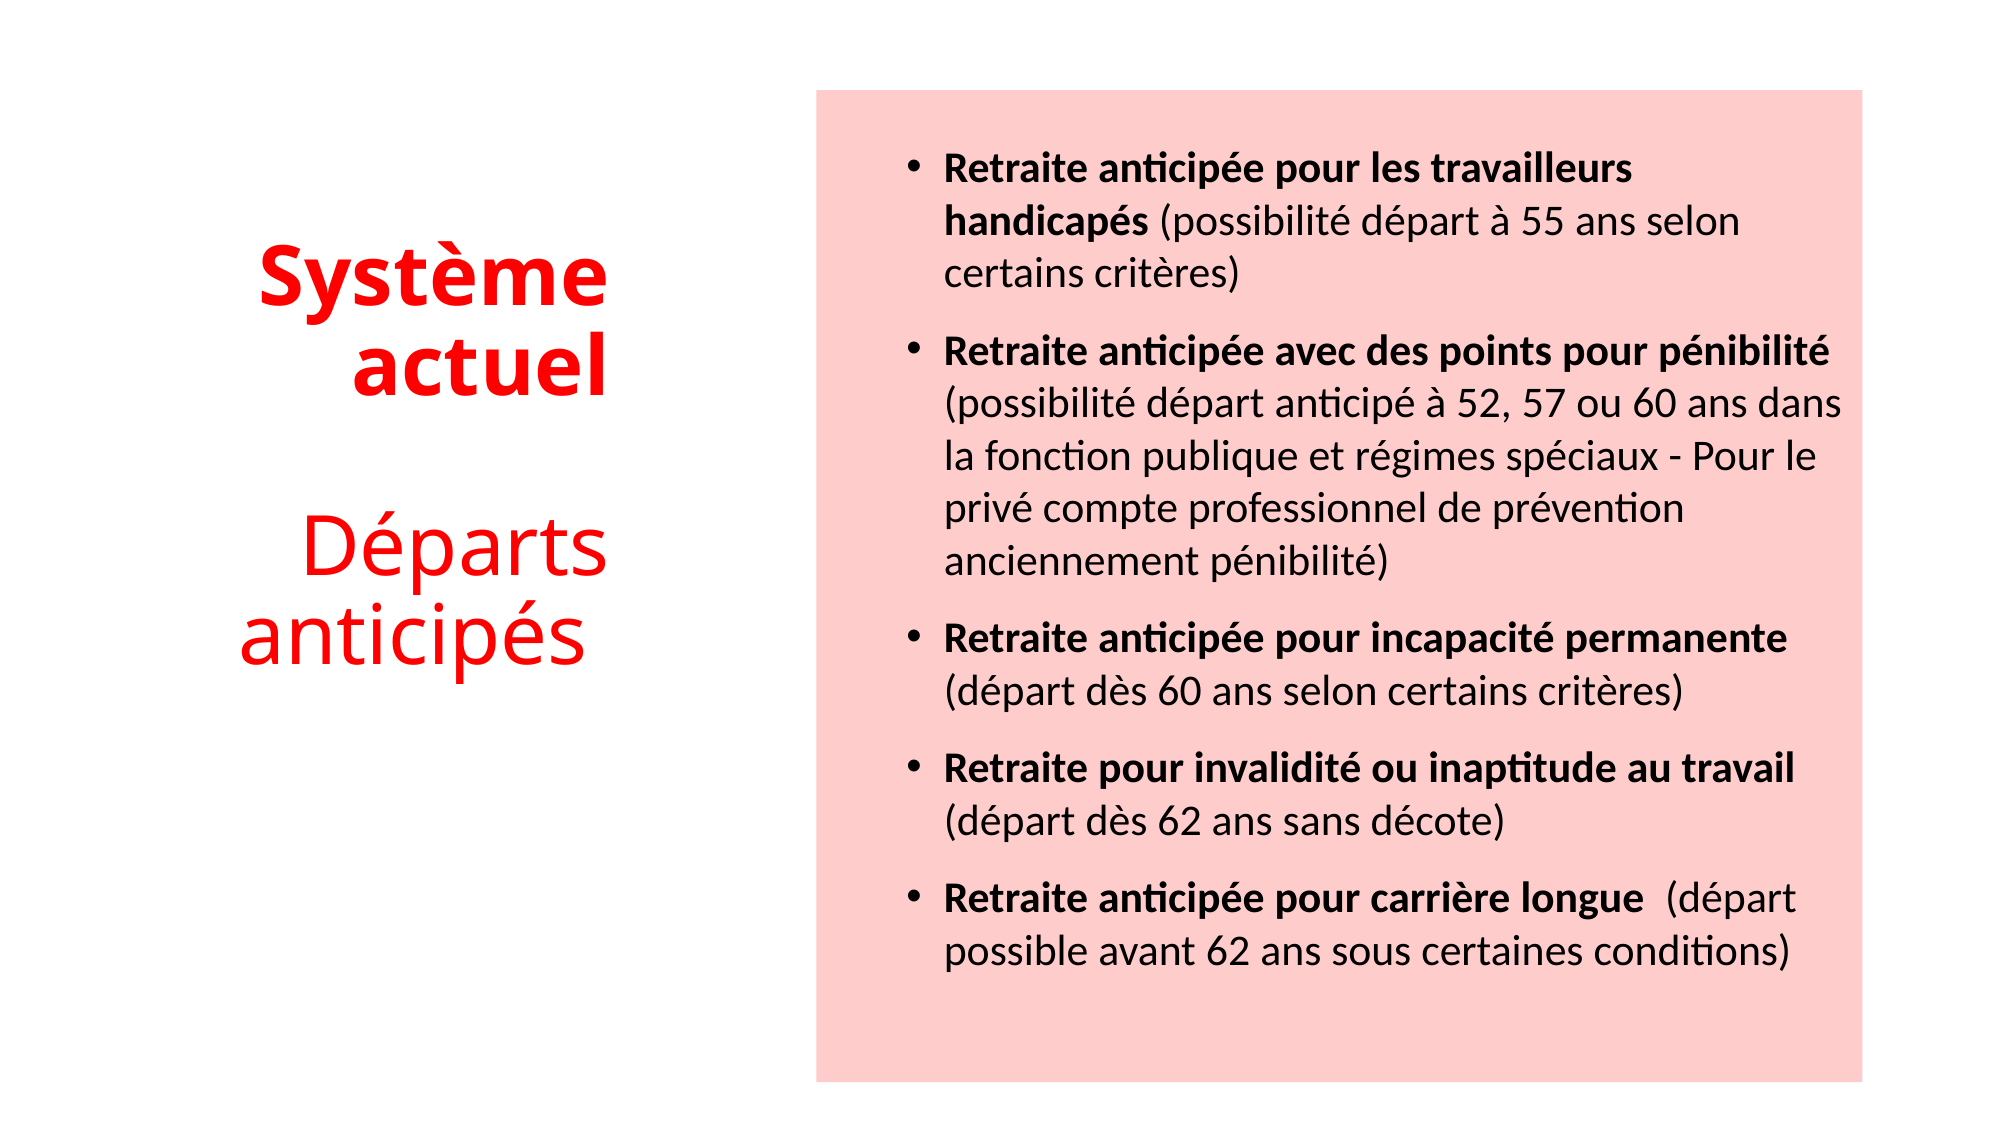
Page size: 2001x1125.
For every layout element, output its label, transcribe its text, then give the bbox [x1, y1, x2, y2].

list Retraite anticipée pour les travailleurs handicapés (possibilité départ à 55 ans selon certains critères) Retraite anticipée avec des points pour pénibilité (possibilité départ anticipé à 52, 57 ou 60 ans dans la fonction publique et régimes spéciaux - Pour le privé compte professionnel de prévention anciennement pénibilité) Retraite anticipée pour incapacité permanente (départ dès 60 ans selon certains critères) Retraite pour invalidité ou inaptitude au travail (départ dès 62 ans sans décote) Retraite anticipée pour carrière longue (départ possible avant 62 ans sous certaines conditions) [816, 90, 1863, 1083]
title Système actuel Départs anticipés [137, 158, 711, 967]
